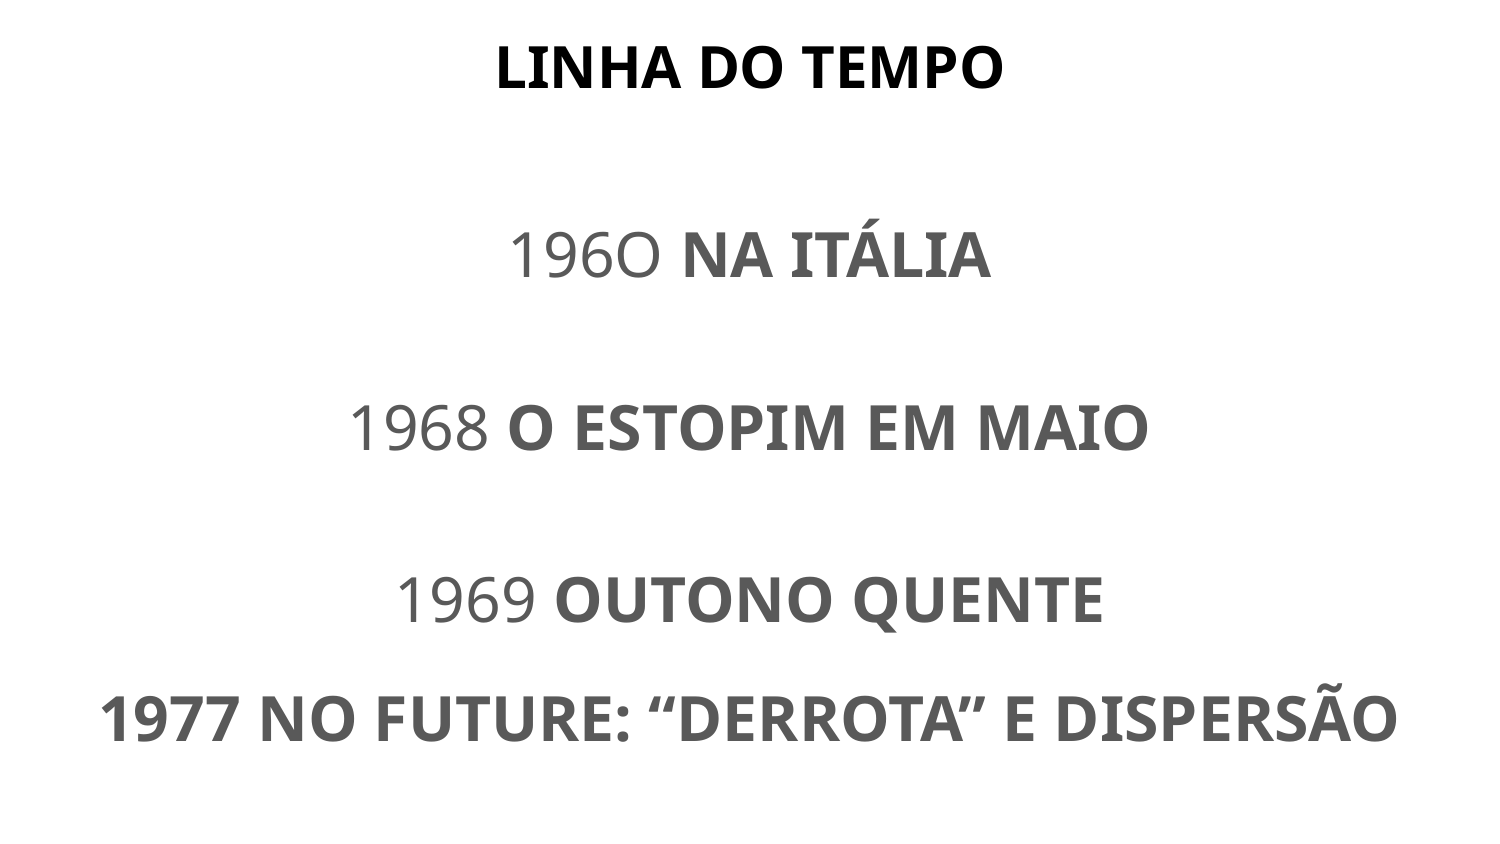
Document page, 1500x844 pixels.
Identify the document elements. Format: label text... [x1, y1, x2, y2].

list 196O NA ITÁLIA 1968 O ESTOPIM EM MAIO 1969 OUTONO QUENTE 1977 NO FUTURE: “DERROTA” E DISPERSÃO [51, 189, 1449, 750]
title LINHA DO TEMPO [51, 15, 1449, 109]
